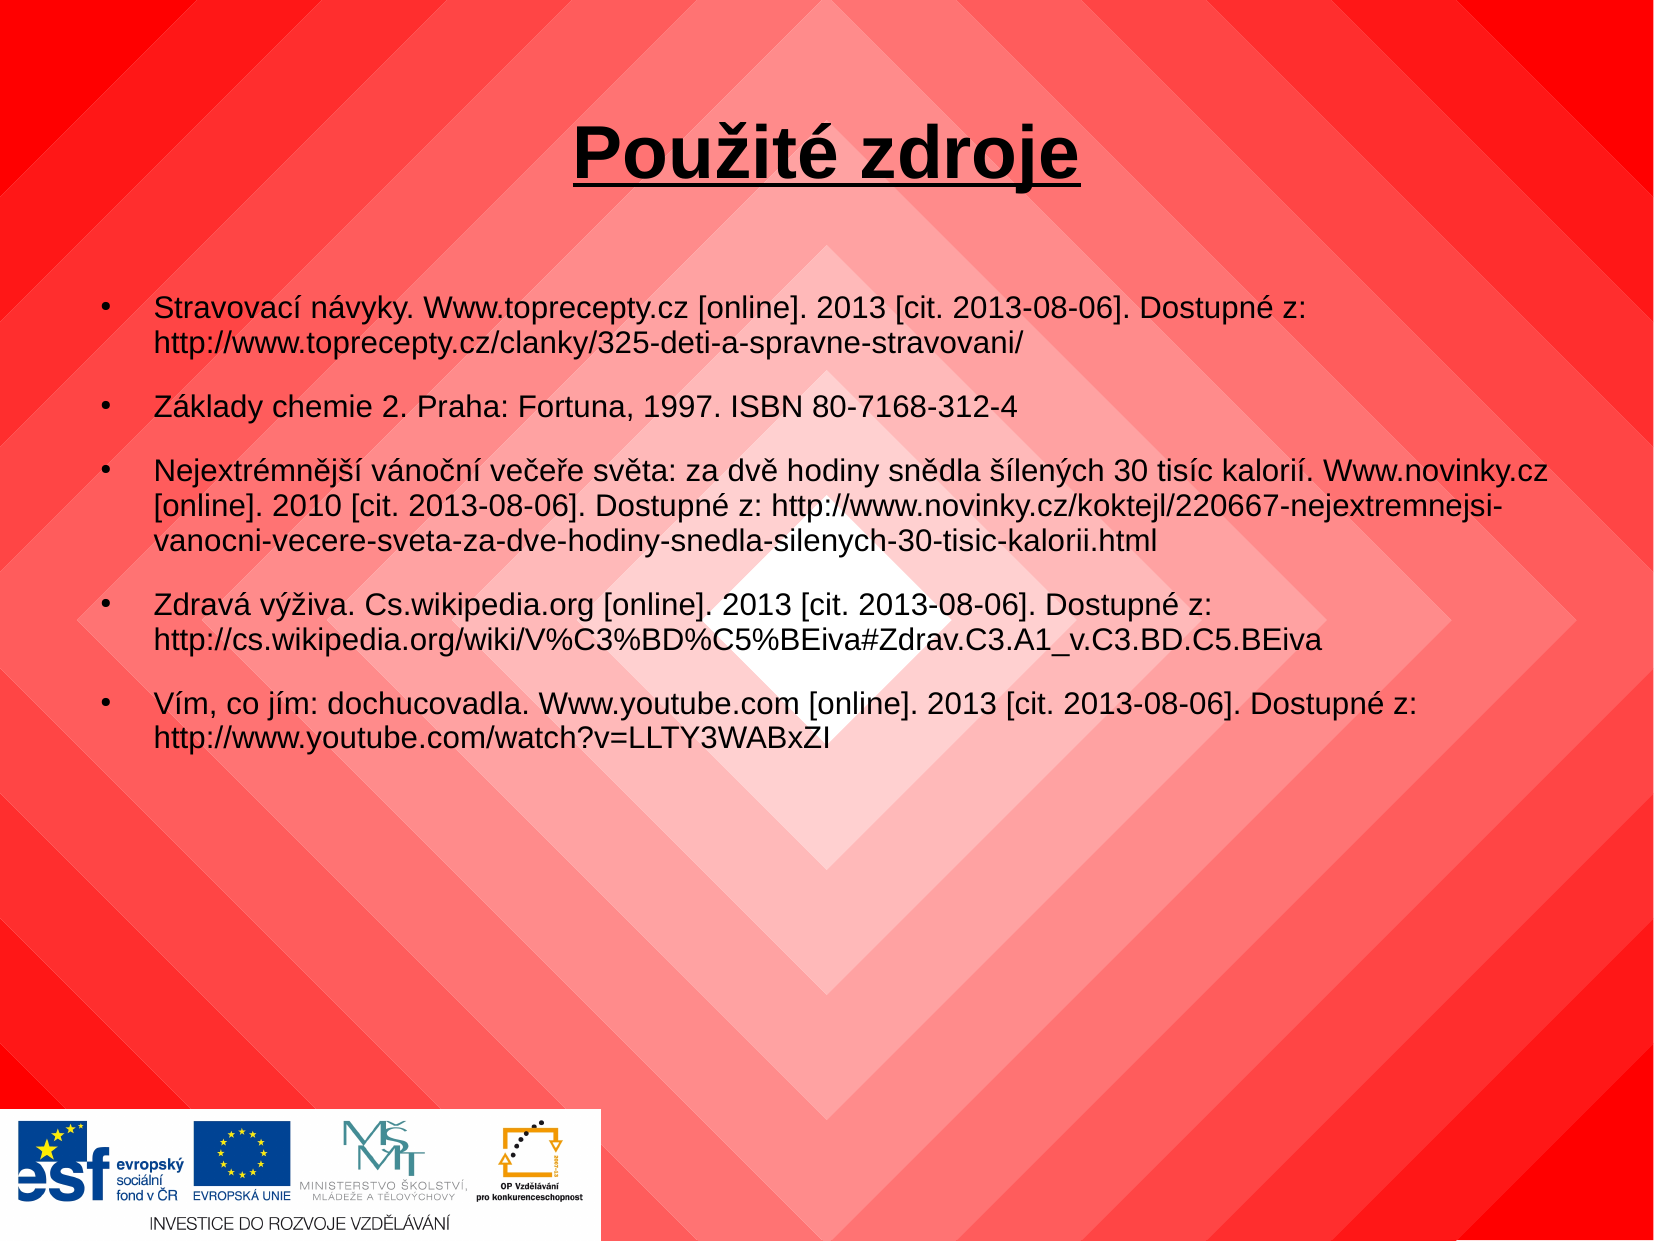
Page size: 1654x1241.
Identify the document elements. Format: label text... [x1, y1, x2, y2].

picture [0, 1109, 601, 1241]
list Stravovací návyky. Www.toprecepty.cz [online]. 2013 [cit. 2013-08-06]. Dostupné z: http://www.toprecepty.cz/clanky/325-deti-a-spravne-stravovani/ Základy chemie 2. Praha: Fortuna, 1997. ISBN 80-7168-312-4 Nejextrémnější vánoční večeře světa: za dvě hodiny snědla šílených 30 tisíc kalorií. Www.novinky.cz [online]. 2010 [cit. 2013-08-06]. Dostupné z: http://www.novinky.cz/koktejl/220667-nejextremnejsi-vanocni-vecere-sveta-za-dve-hodiny-snedla-silenych-30-tisic-kalorii.html Zdravá výživa. Cs.wikipedia.org [online]. 2013 [cit. 2013-08-06]. Dostupné z: http://cs.wikipedia.org/wiki/V%C3%BD%C5%BEiva#Zdrav.C3.A1_v.C3.BD.C5.BEiva Vím, co jím: dochucovadla. Www.youtube.com [online]. 2013 [cit. 2013-08-06]. Dostupné z: http://www.youtube.com/watch?v=LLTY3WABxZI [82, 290, 1571, 1109]
title Použité zdroje [82, 49, 1571, 257]
